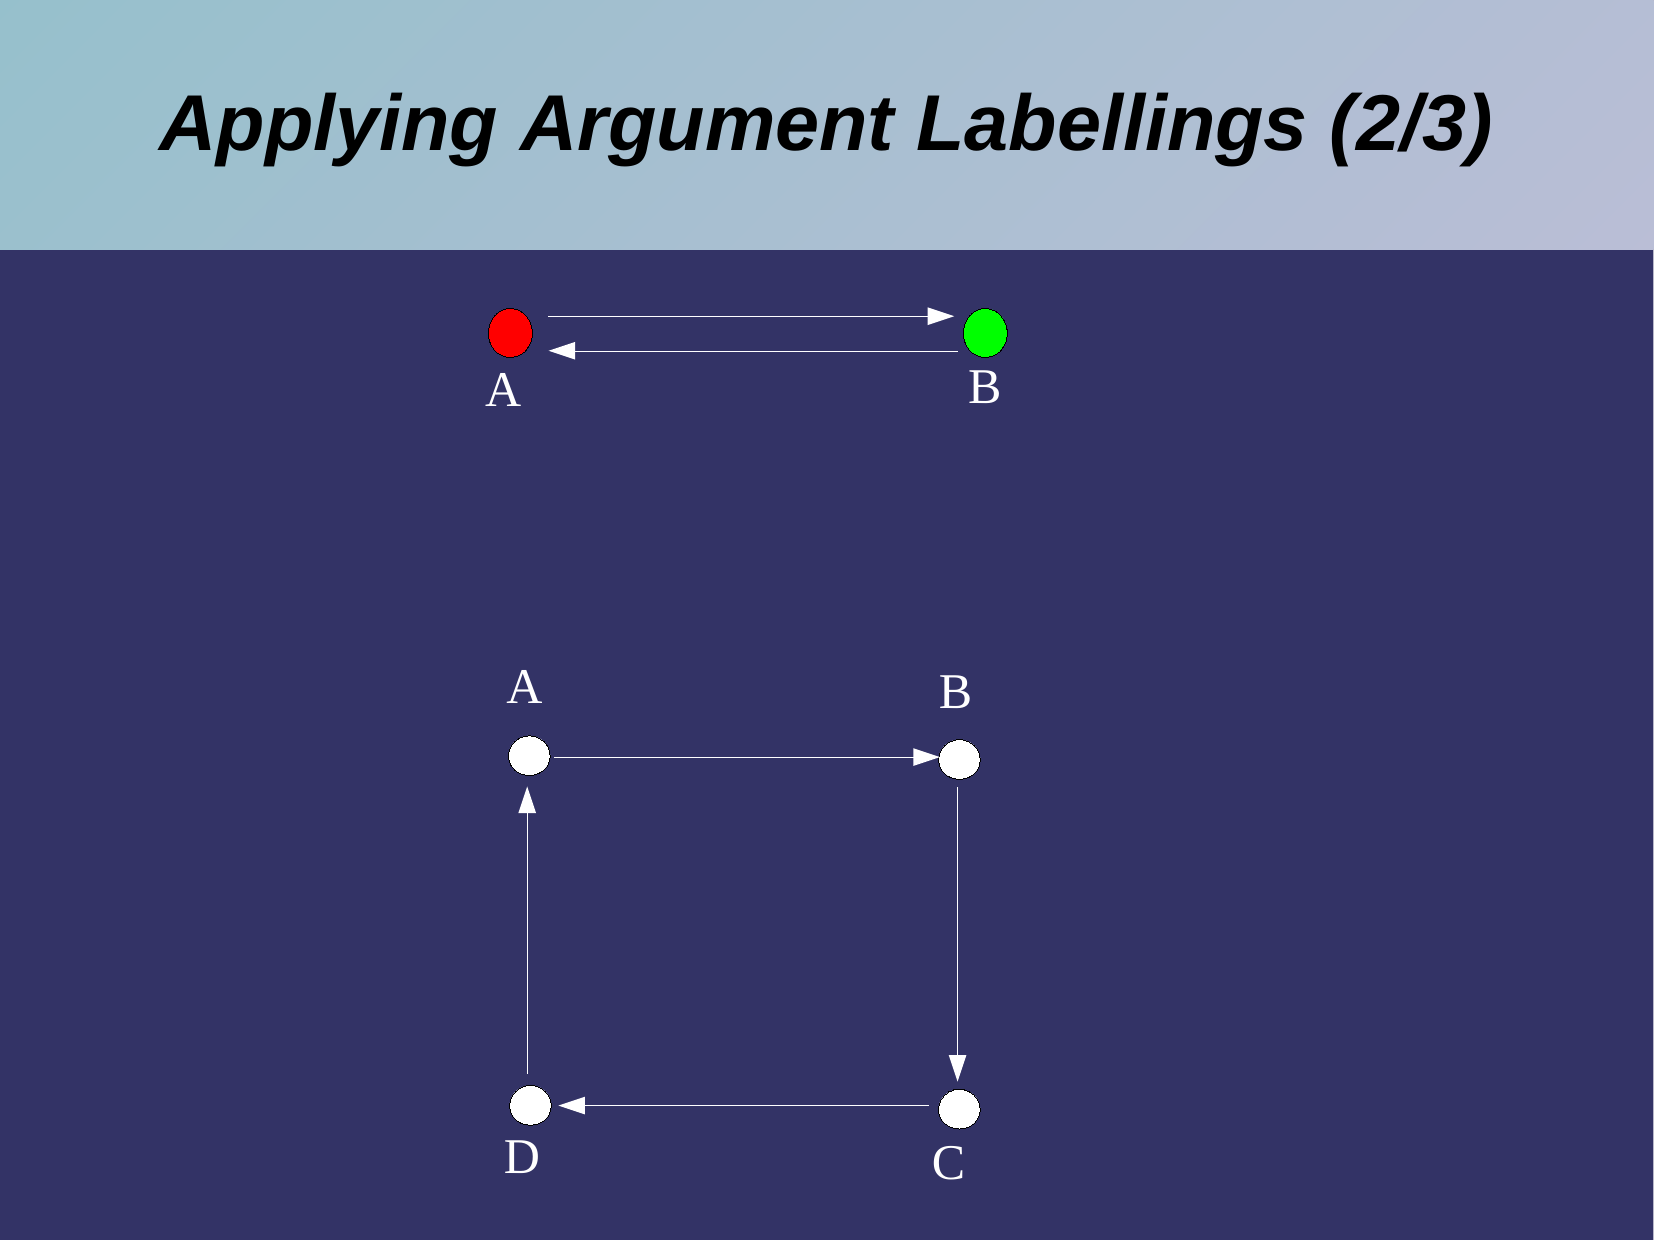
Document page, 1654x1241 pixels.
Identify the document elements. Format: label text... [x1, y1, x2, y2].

text_box A [506, 659, 555, 725]
text_box B [938, 664, 988, 725]
text_box [488, 308, 533, 358]
text_box [508, 735, 551, 776]
text_box [963, 308, 1008, 358]
text_box B [968, 358, 1020, 433]
title Applying Argument Labellings (2/3) [0, 19, 1654, 227]
text_box D [503, 1129, 557, 1240]
text_box A [484, 361, 536, 440]
text_box [938, 739, 981, 780]
text_box C [931, 1134, 985, 1241]
text_box [509, 1085, 552, 1126]
text_box [938, 1089, 981, 1130]
